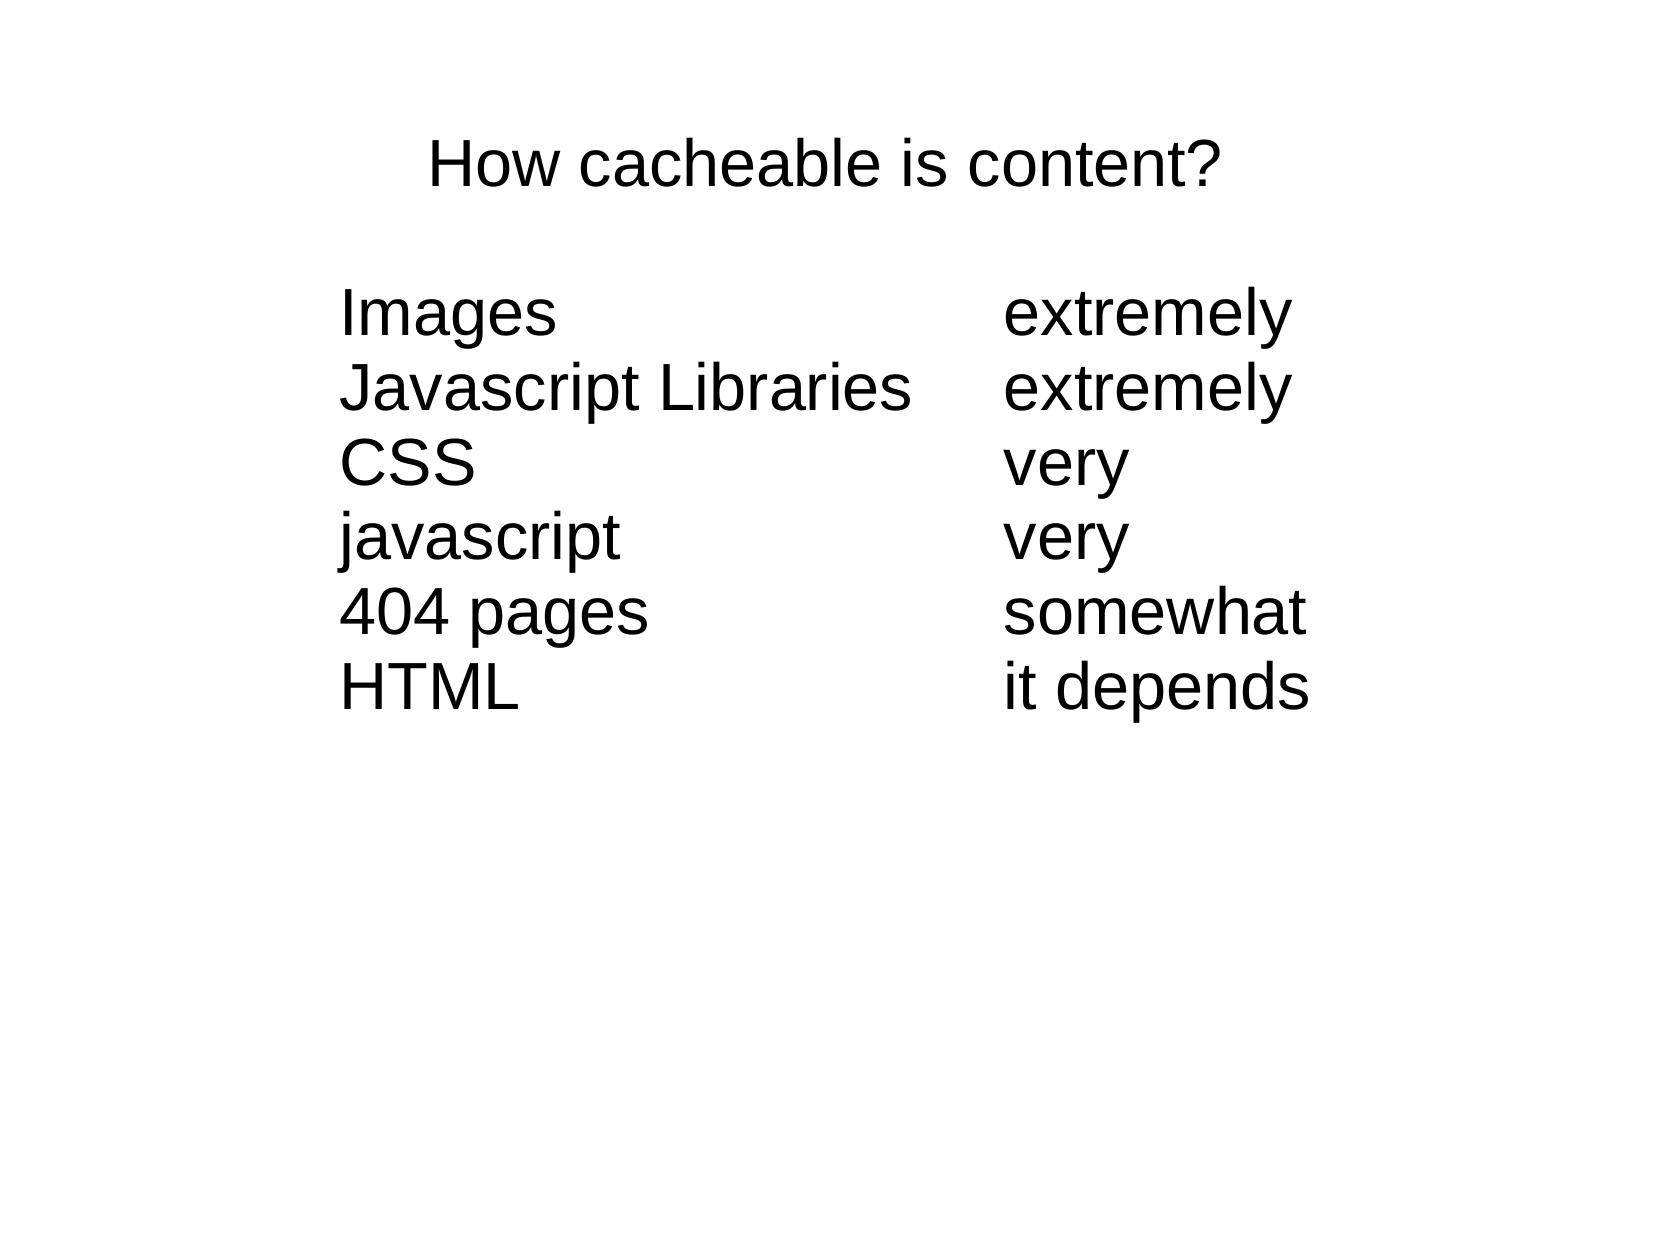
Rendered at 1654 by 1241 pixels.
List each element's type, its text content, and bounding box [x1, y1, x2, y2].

text_box How cacheable is content? Images extremely Javascript Libraries extremely CSS very javascript very 404 pages somewhat HTML it depends [324, 118, 1327, 964]
